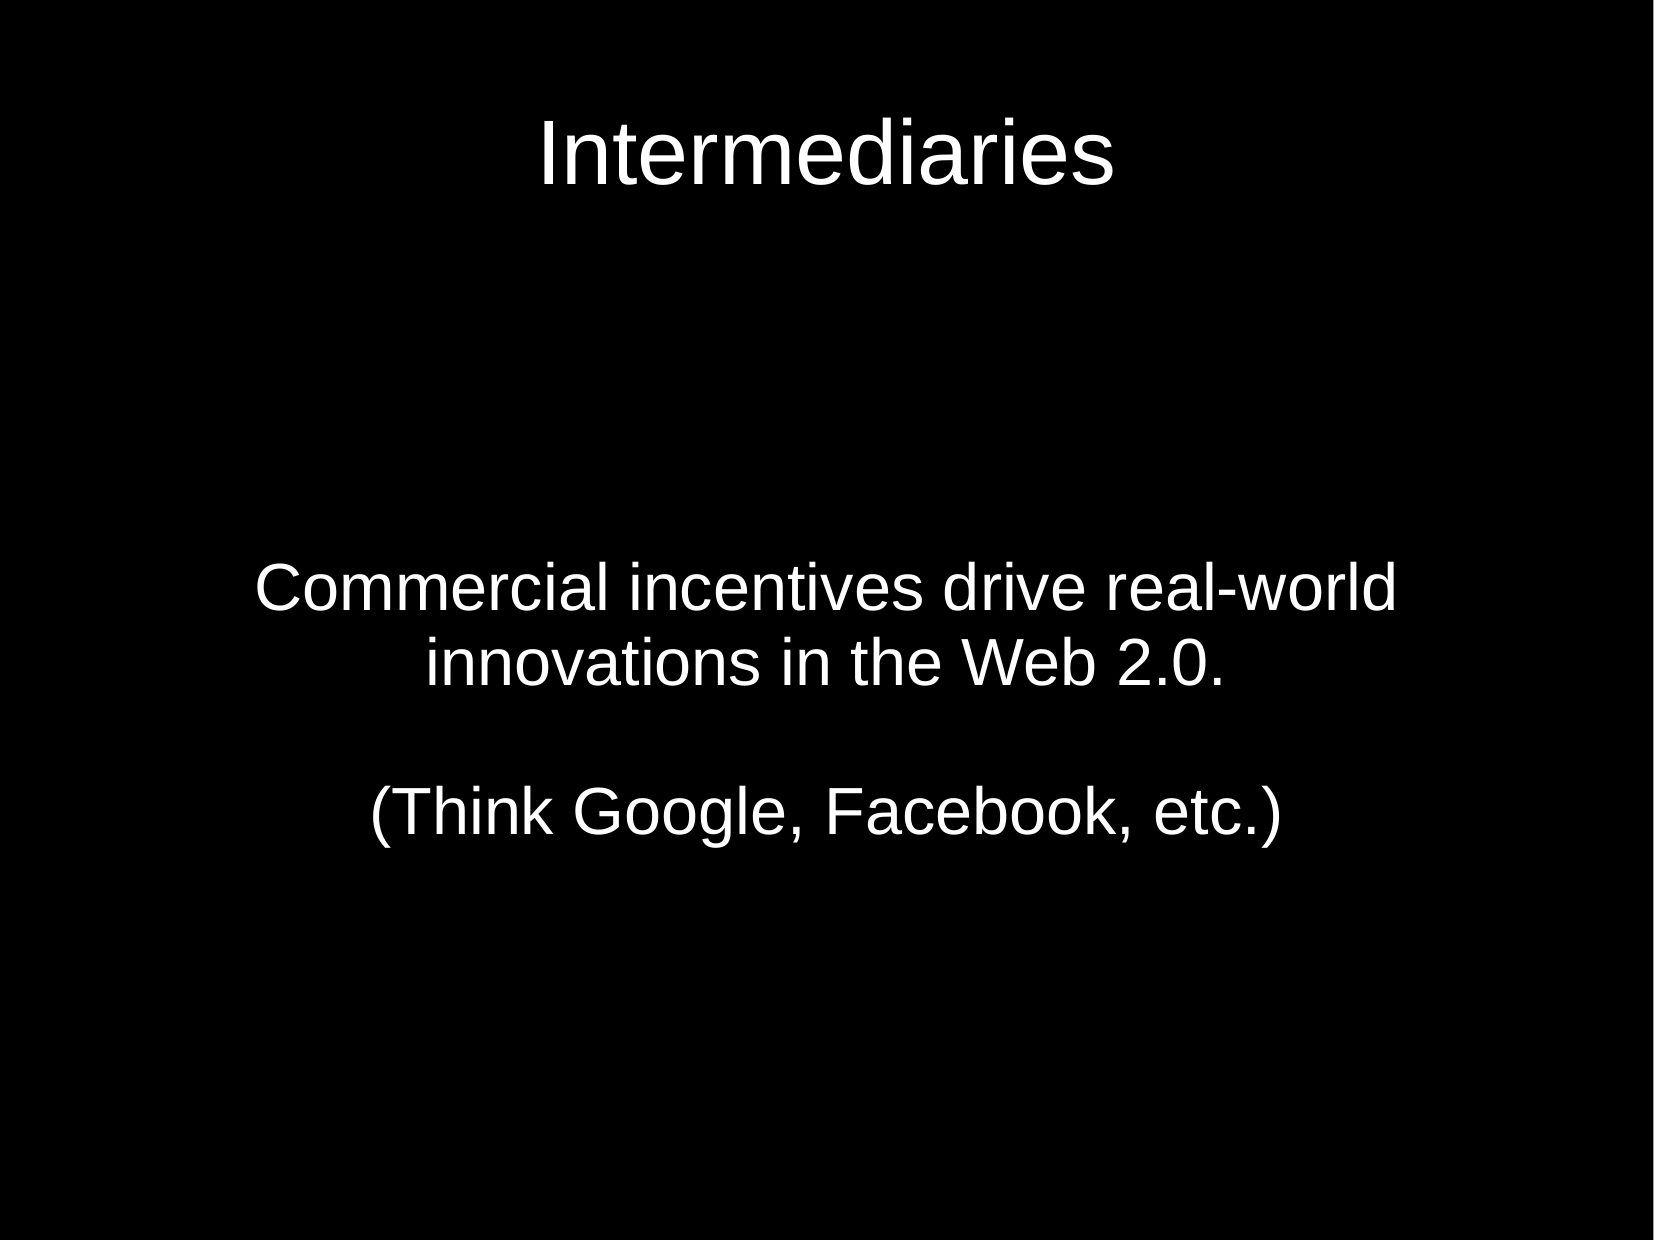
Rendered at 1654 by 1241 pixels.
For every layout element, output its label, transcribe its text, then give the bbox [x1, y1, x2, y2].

subtitle Commercial incentives drive real-world innovations in the Web 2.0. (Think Google, Facebook, etc.) [82, 297, 1571, 1102]
title Intermediaries [82, 49, 1571, 257]
